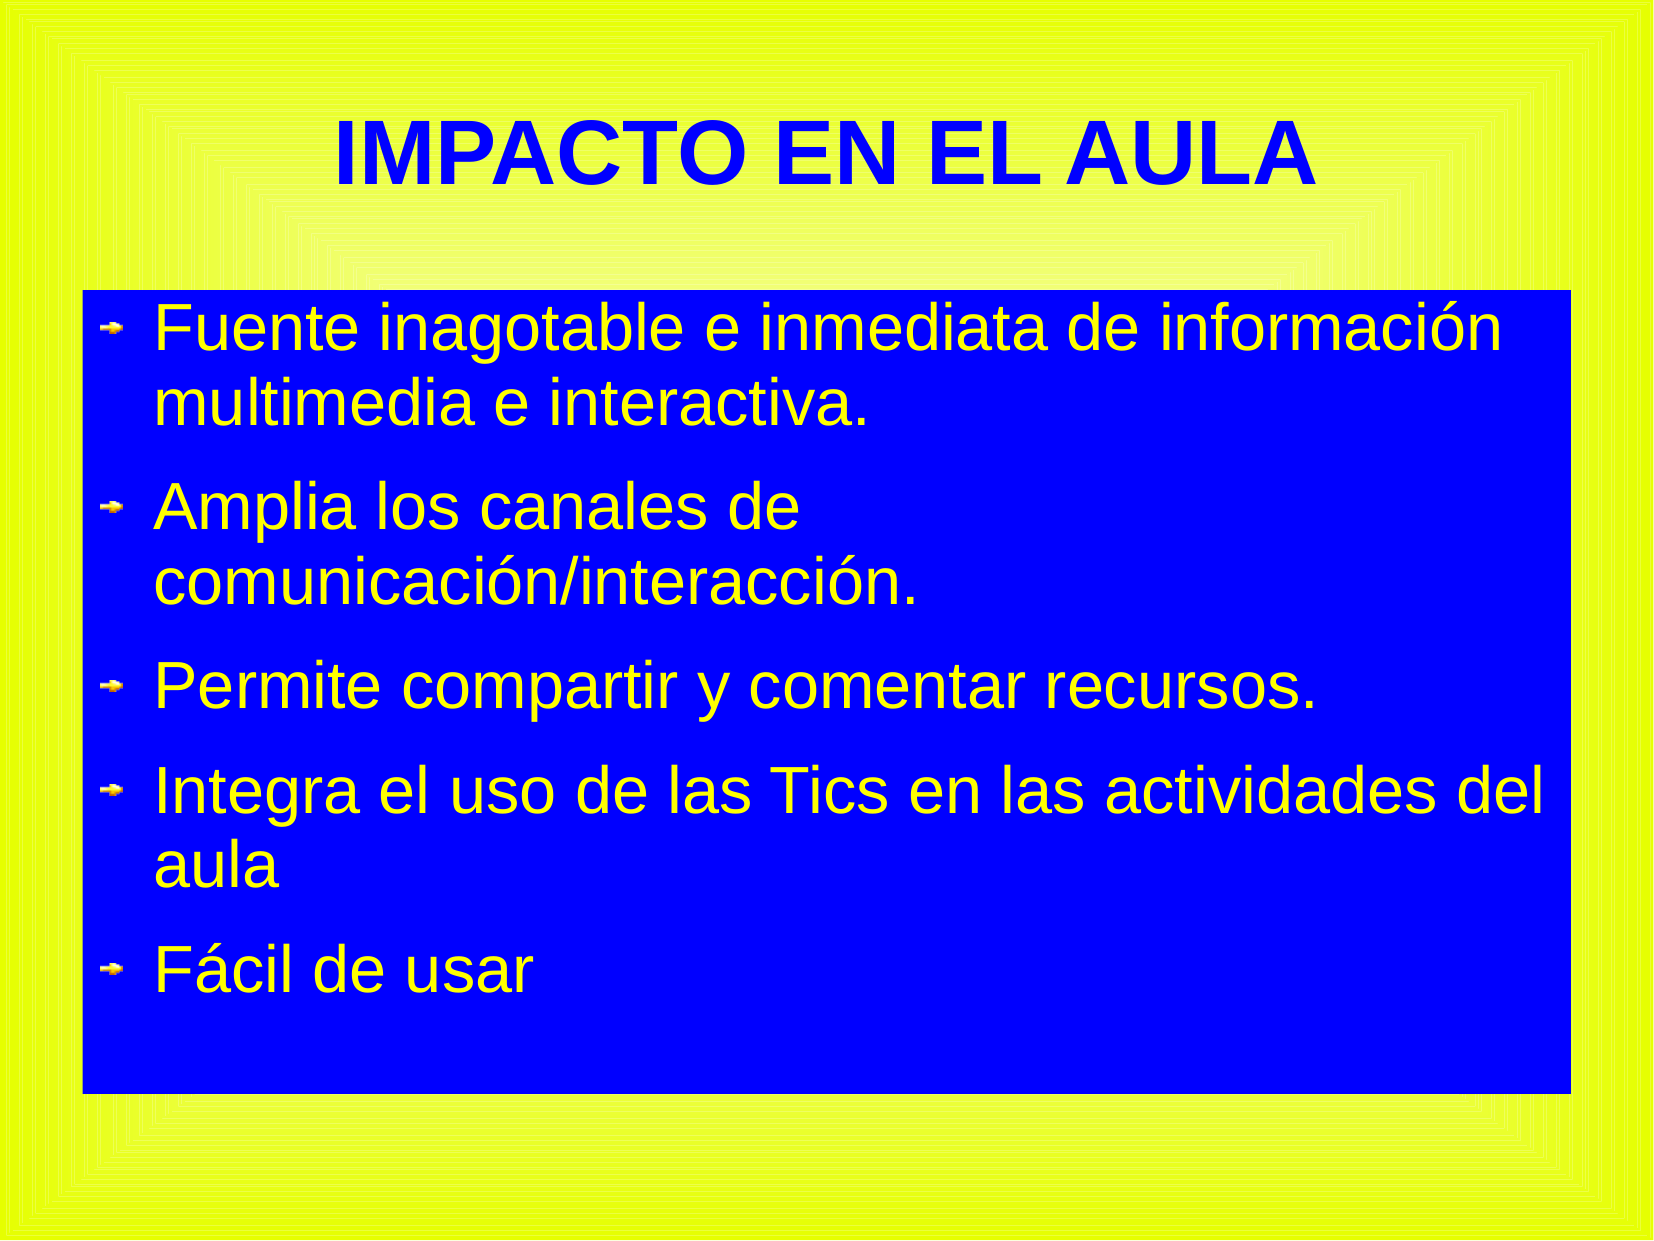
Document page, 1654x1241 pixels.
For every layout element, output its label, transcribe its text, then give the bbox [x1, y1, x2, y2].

list Fuente inagotable e inmediata de información multimedia e interactiva. Amplia los canales de comunicación/interacción. Permite compartir y comentar recursos. Integra el uso de las Tics en las actividades del aula Fácil de usar [82, 290, 1571, 1094]
title IMPACTO EN EL AULA [82, 56, 1571, 250]
